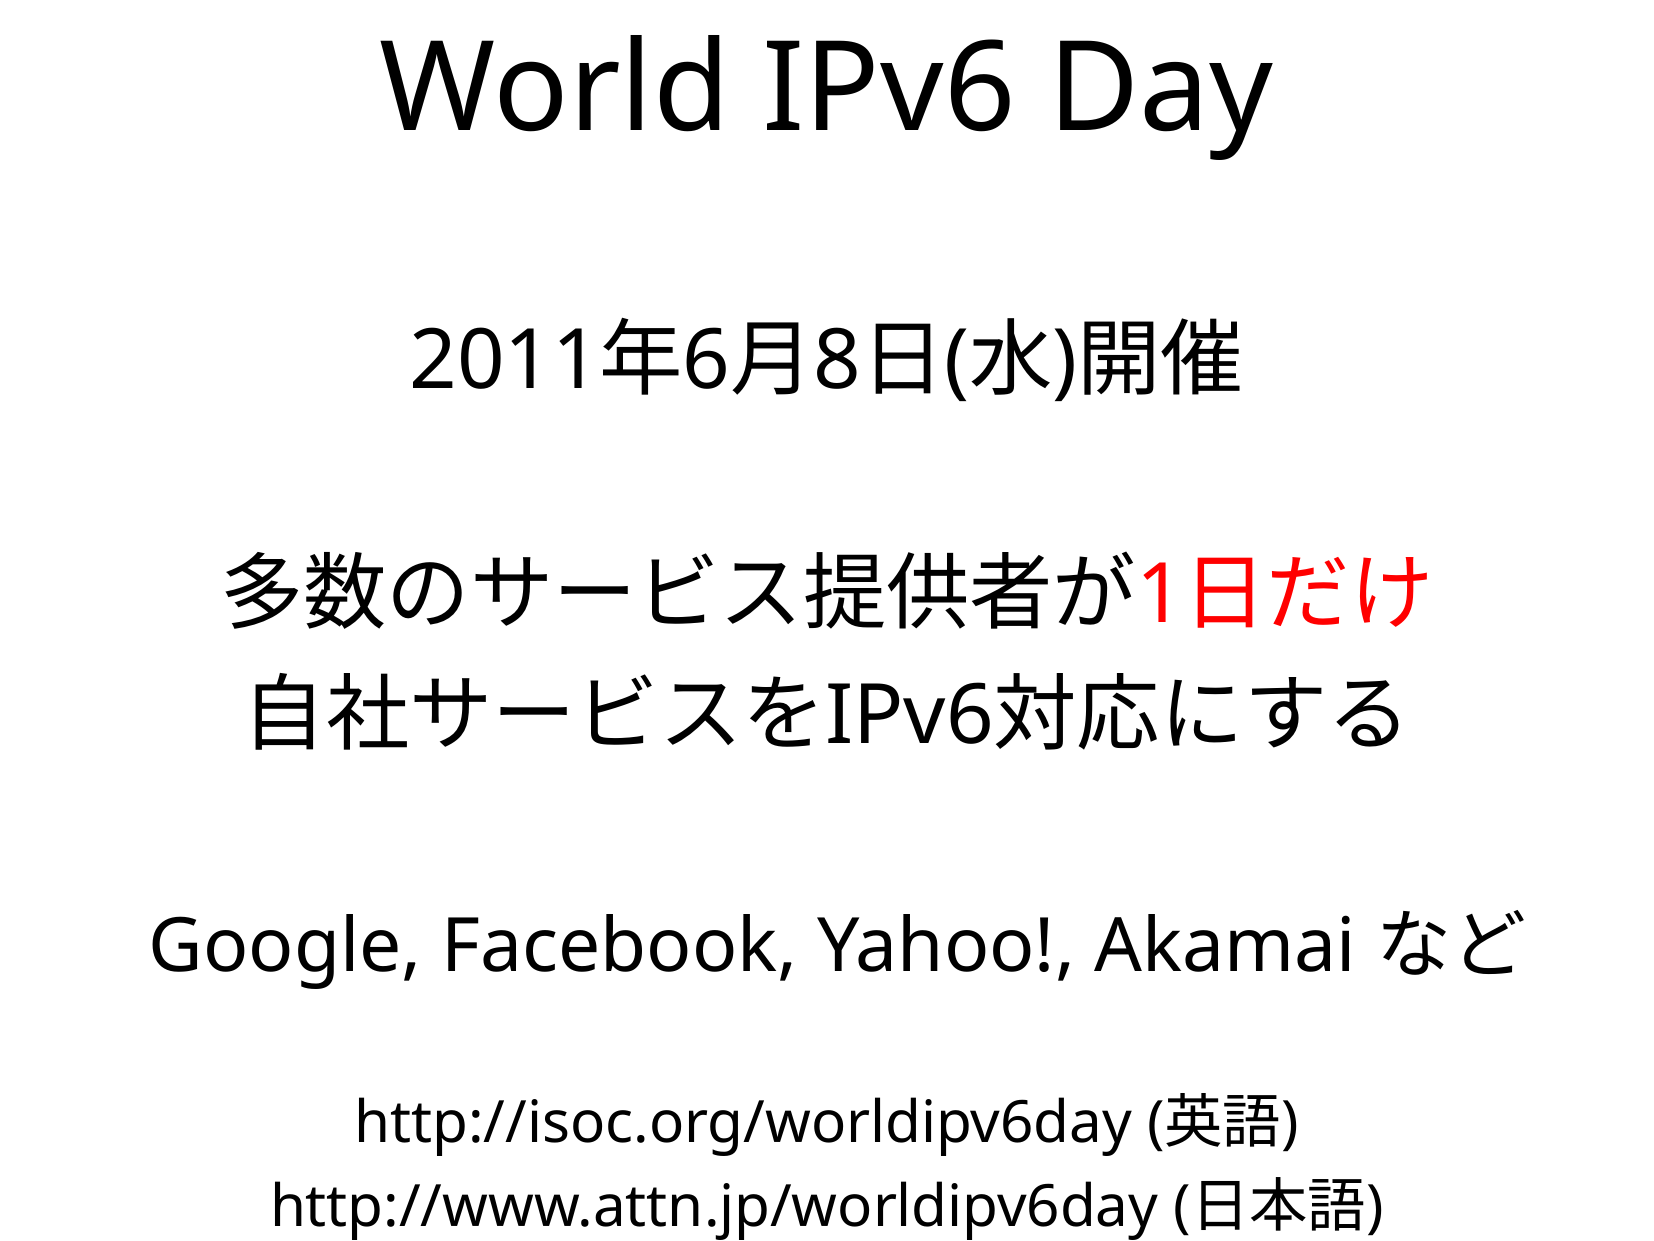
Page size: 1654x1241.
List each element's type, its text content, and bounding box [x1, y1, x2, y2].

subtitle World IPv6 Day 2011年6月8日(水)開催 多数のサービス提供者が1日だけ 自社サービスをIPv6対応にする Google, Facebook, Yahoo!, Akamai など http://isoc.org/worldipv6day (英語) http://www.attn.jp/worldipv6day (日本語) [82, 132, 1571, 1108]
